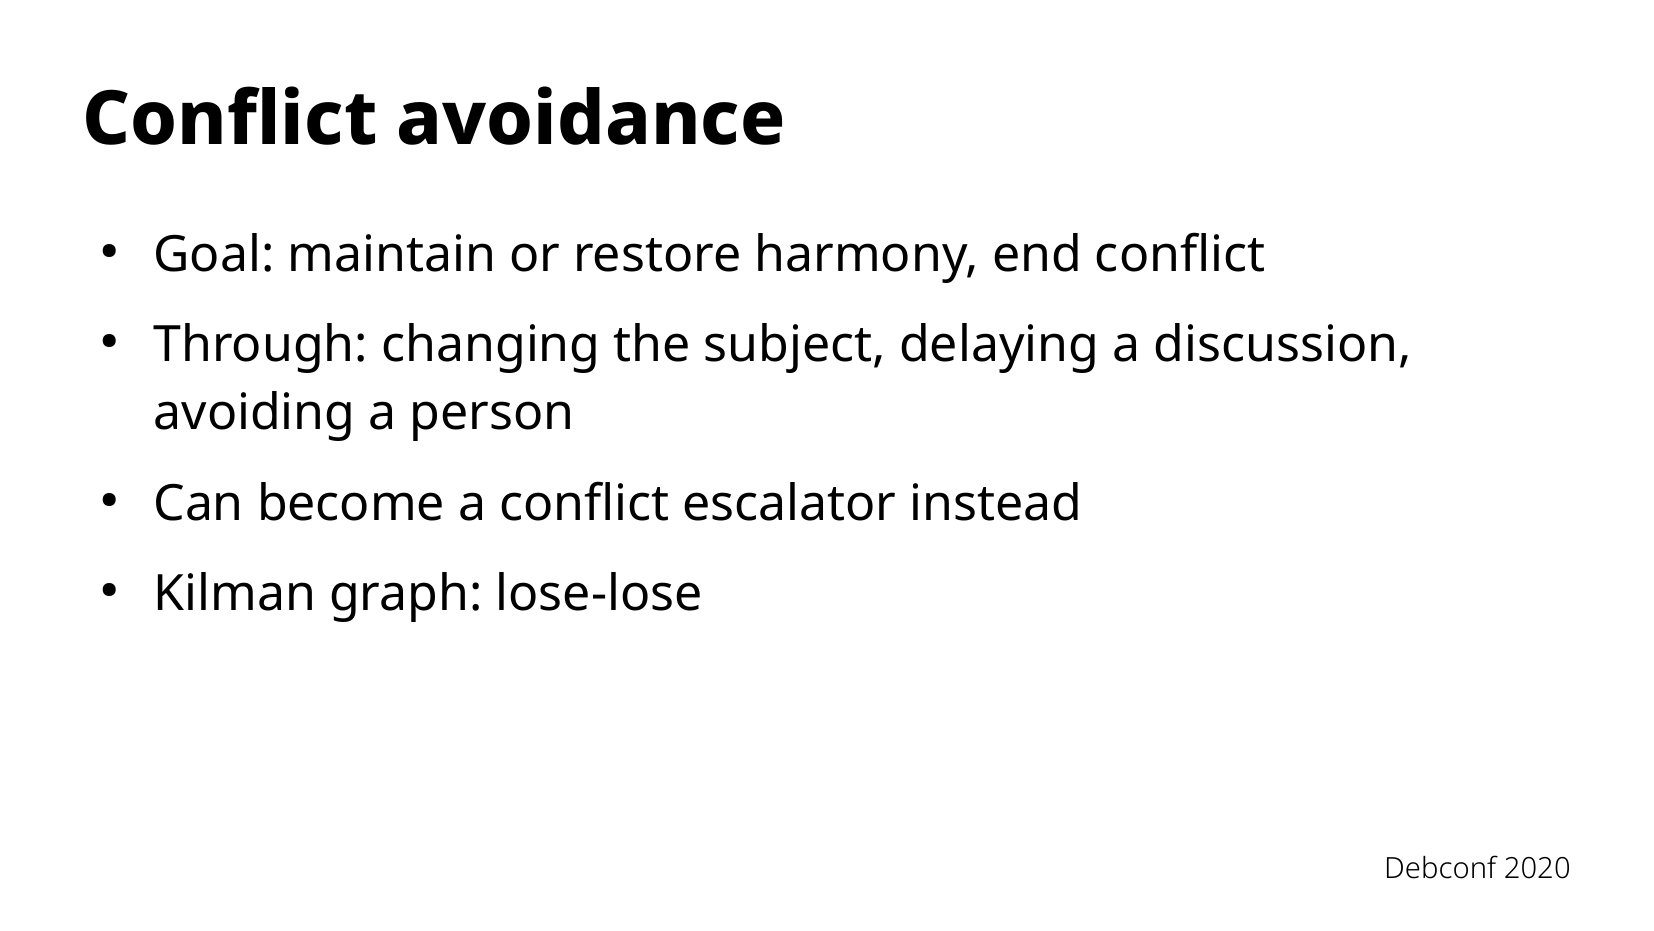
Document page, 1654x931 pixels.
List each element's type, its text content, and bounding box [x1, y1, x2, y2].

title Conflict avoidance [82, 37, 1571, 193]
list Goal: maintain or restore harmony, end conflict Through: changing the subject, delaying a discussion, avoiding a person Can become a conflict escalator instead Kilman graph: lose-lose [82, 217, 1571, 758]
